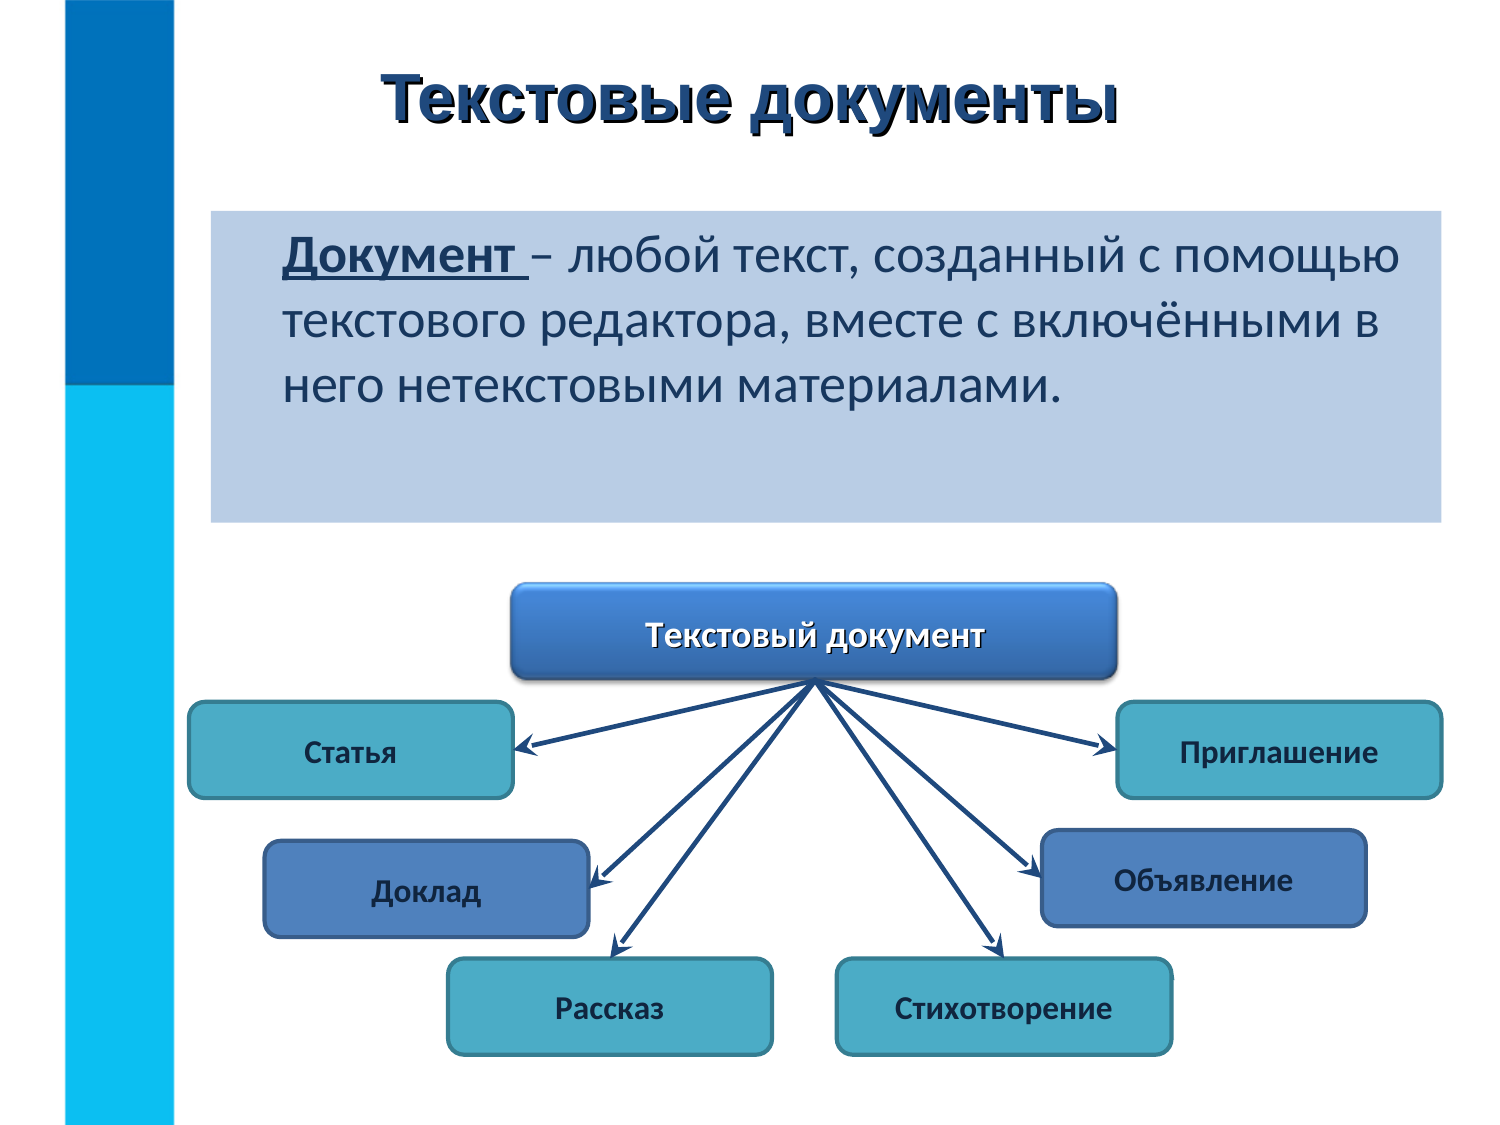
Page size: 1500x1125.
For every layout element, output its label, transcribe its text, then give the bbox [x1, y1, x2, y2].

text_box Объявление [1041, 830, 1366, 927]
text_box Статья [188, 701, 513, 799]
title Текстовые документы [75, 0, 1426, 188]
list Документ – любой текст, созданный с помощью текстового редактора, вместе с включёнными в него нетекстовыми материалами. [210, 210, 1442, 523]
text_box Приглашение [1117, 701, 1442, 799]
text_box Рассказ [448, 958, 773, 1055]
text_box Стихотворение [836, 958, 1172, 1055]
text_box Текстовый документ [517, 588, 1113, 676]
text_box Доклад [264, 840, 589, 938]
picture [0, 0, 1500, 1125]
